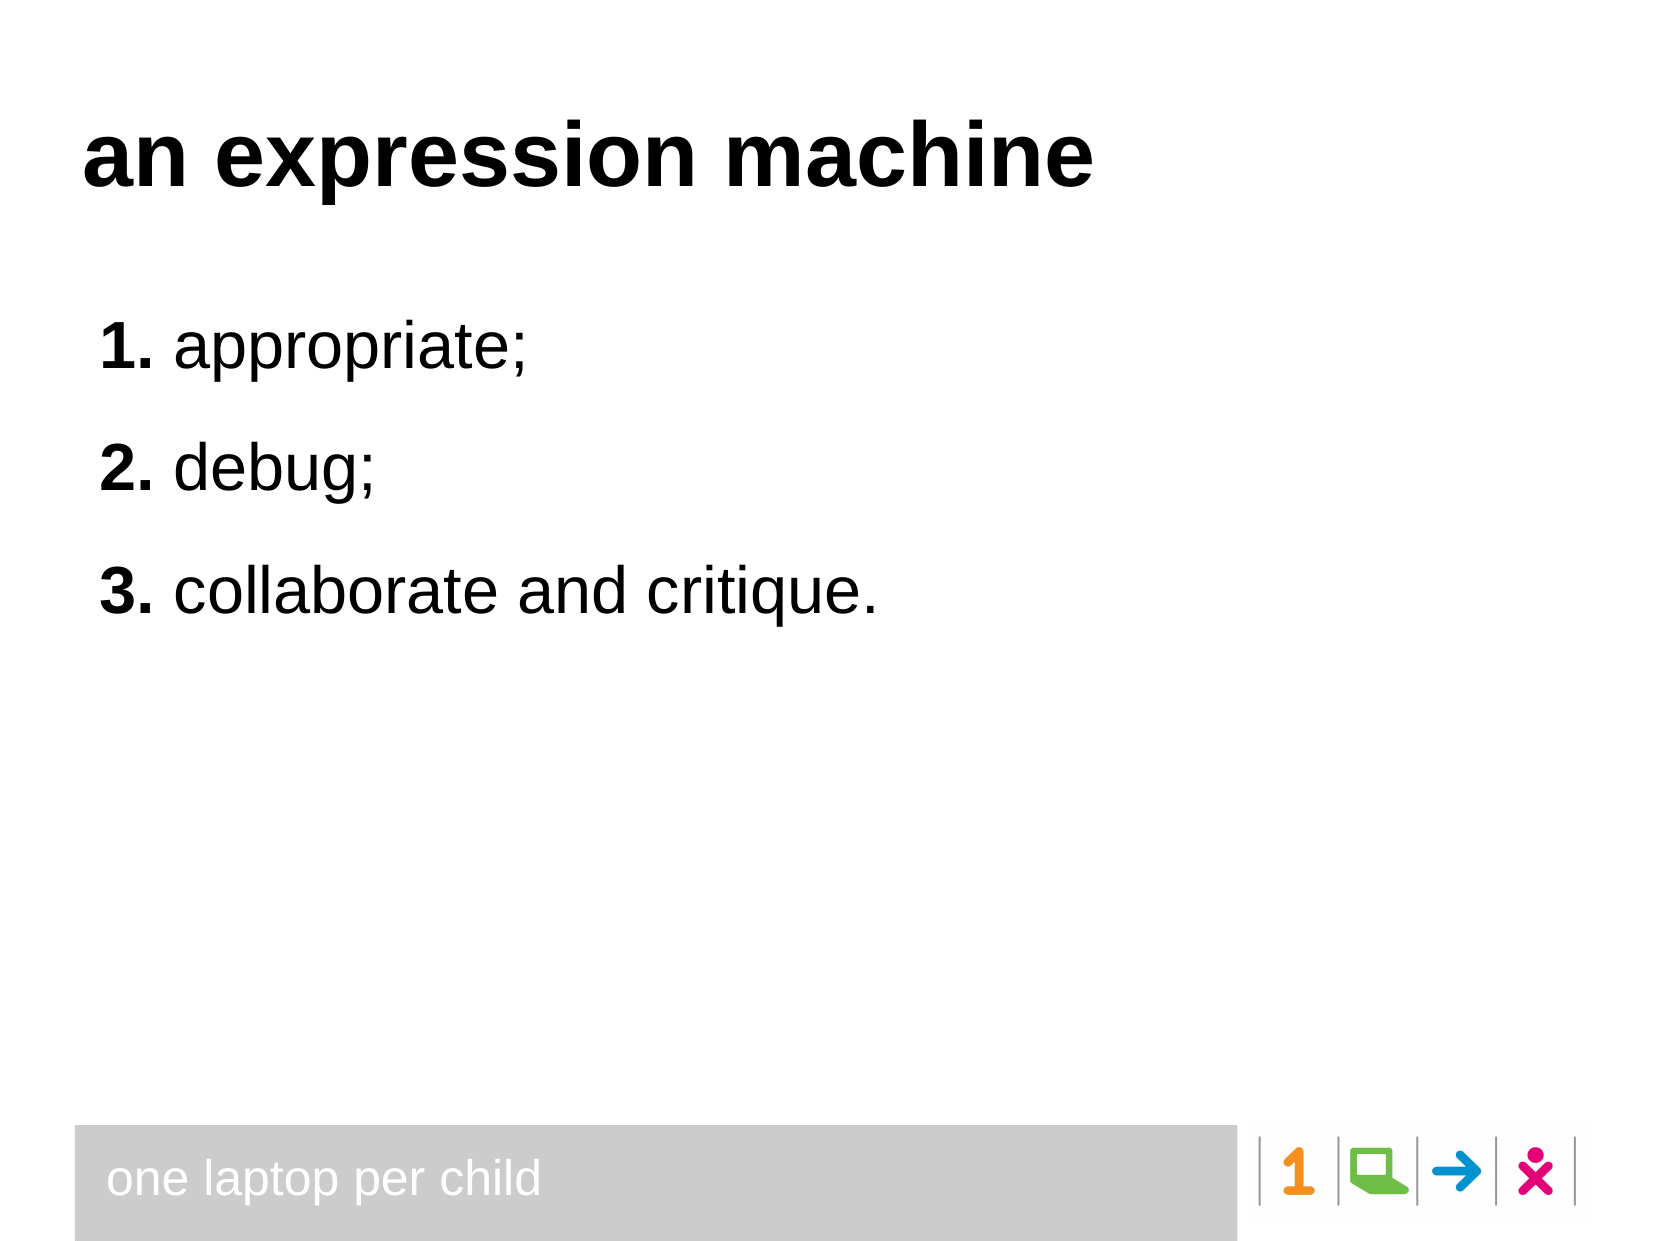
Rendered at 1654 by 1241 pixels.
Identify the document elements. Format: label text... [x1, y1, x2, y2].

picture [1246, 1120, 1592, 1223]
title an expression machine [82, 49, 1571, 257]
text_box 1. appropriate; 2. debug; 3. collaborate and critique. [82, 290, 1571, 1109]
